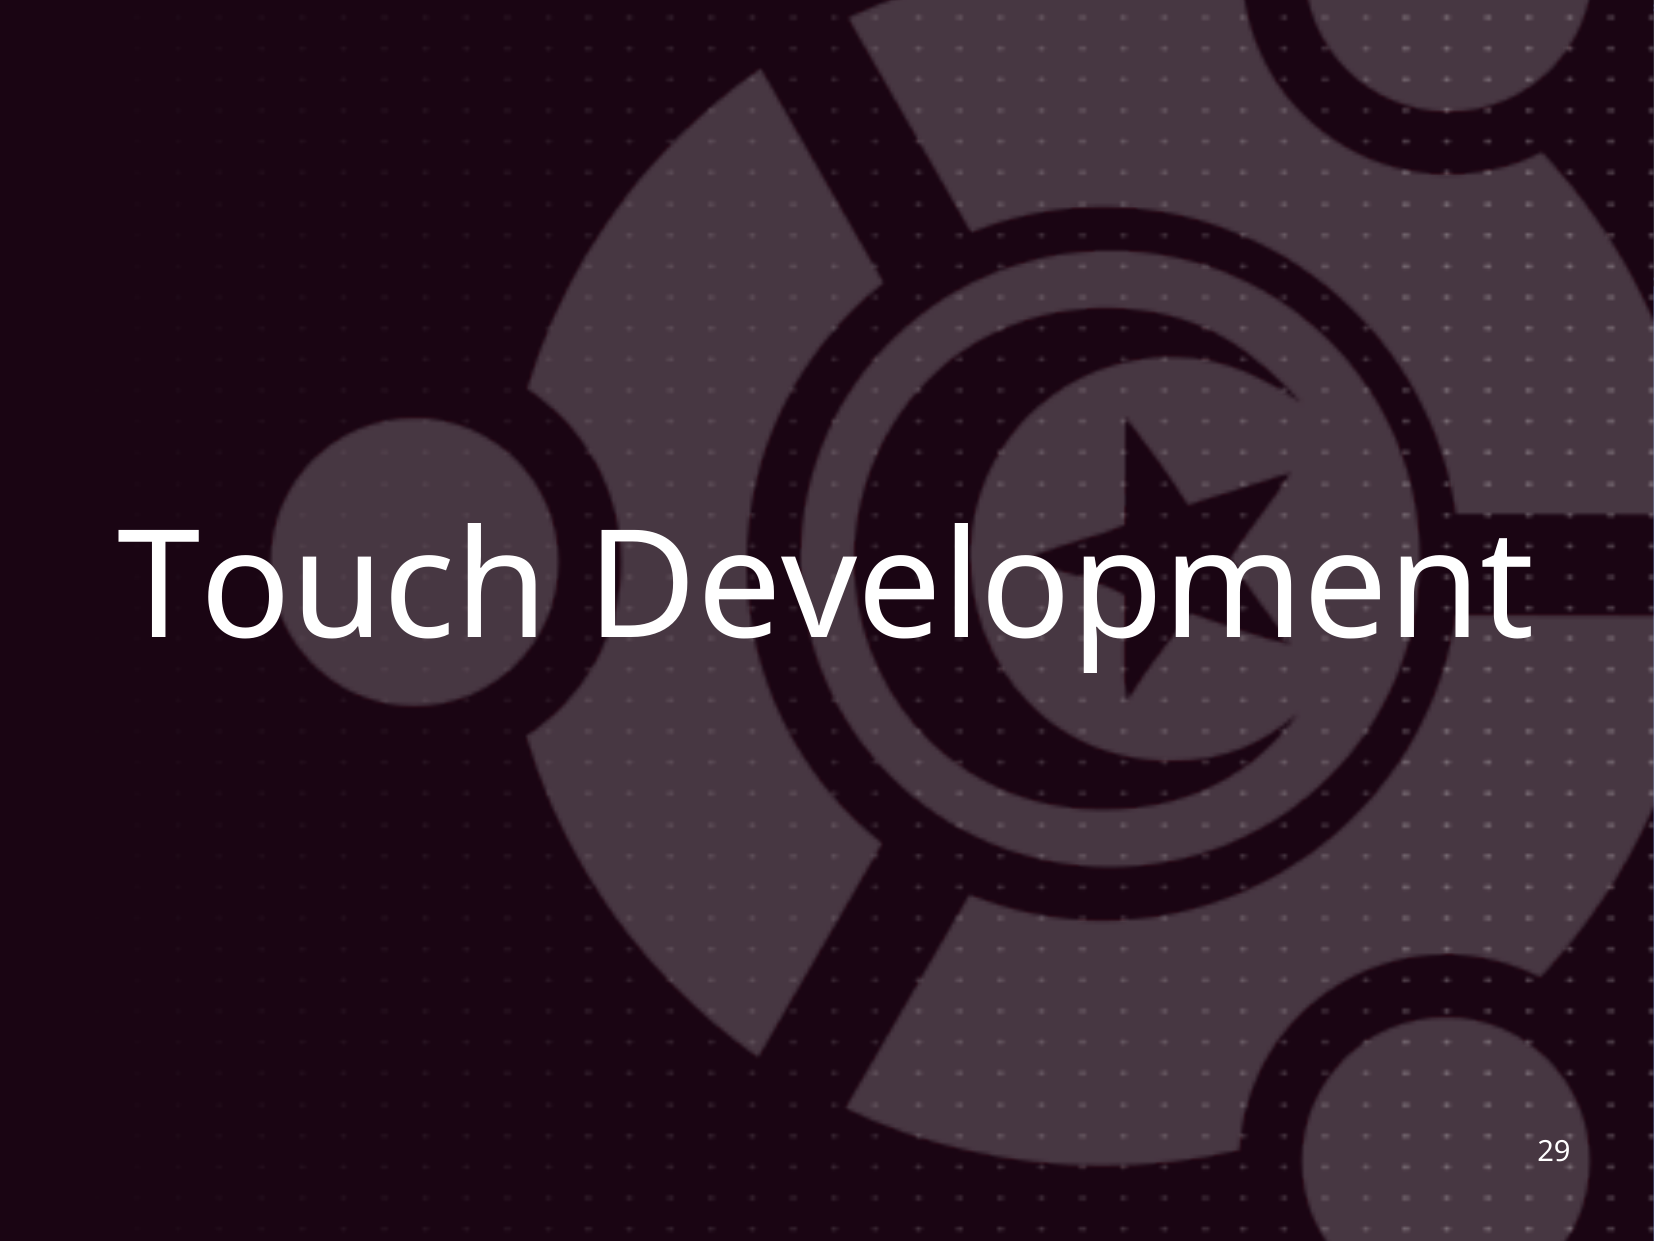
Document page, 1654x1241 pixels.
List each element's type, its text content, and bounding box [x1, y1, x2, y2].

picture [0, 0, 1654, 1241]
subtitle Touch Development [82, 49, 1571, 1109]
